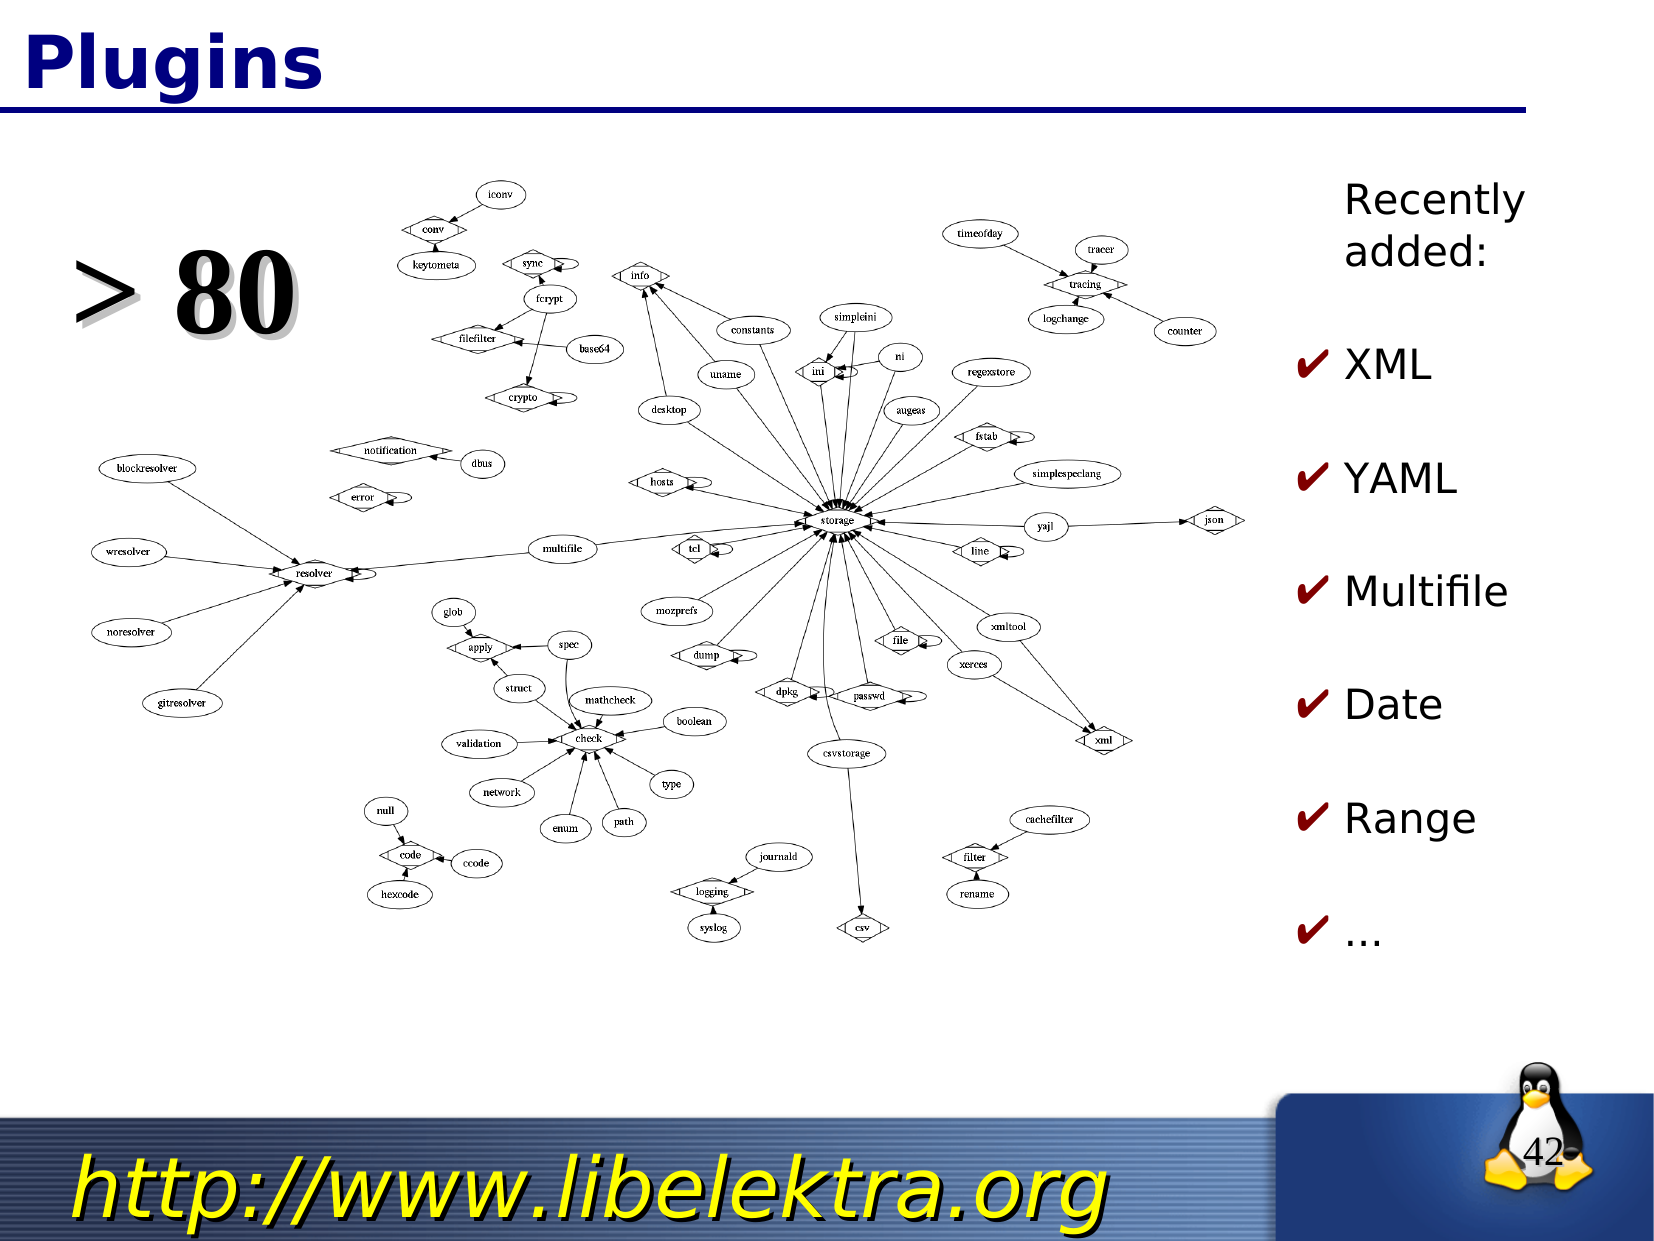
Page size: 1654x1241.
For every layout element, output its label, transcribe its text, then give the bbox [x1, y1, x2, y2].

text_box <Foliennummer> [1272, 1122, 1565, 1178]
list Recently added: XML YAML Multifile Date Range ... [1281, 165, 1630, 961]
text_box > 80 [70, 212, 299, 352]
text_box Plugins [22, 14, 1611, 111]
picture [0, 1061, 1654, 1241]
picture [88, 177, 1248, 945]
